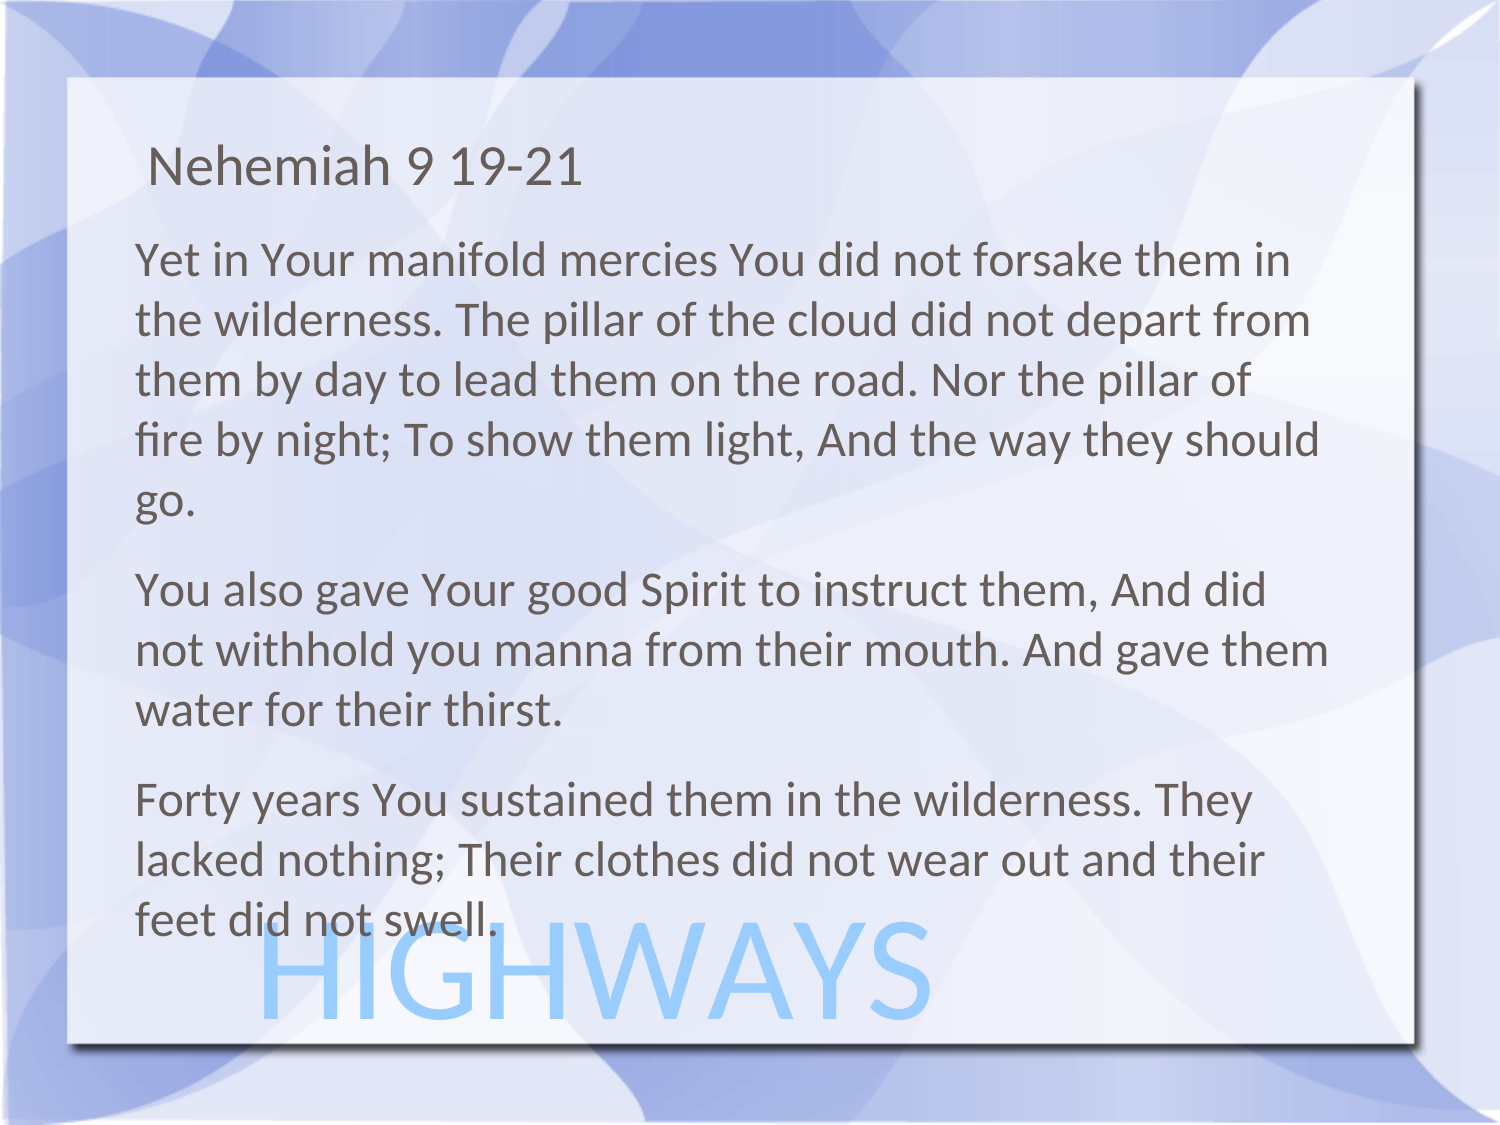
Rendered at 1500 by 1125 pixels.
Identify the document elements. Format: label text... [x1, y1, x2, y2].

list Nehemiah 9 19-21 Yet in Your manifold mercies You did not forsake them in the wilderness. The pillar of the cloud did not depart from them by day to lead them on the road. Nor the pillar of fire by night; To show them light, And the way they should go. You also gave Your good Spirit to instruct them, And did not withhold you manna from their mouth. And gave them water for their thirst. Forty years You sustained them in the wilderness. They lacked nothing; Their clothes did not wear out and their feet did not swell. [120, 120, 1345, 845]
picture [0, 0, 1500, 1125]
title HIGHWAYS [240, 862, 1428, 1050]
